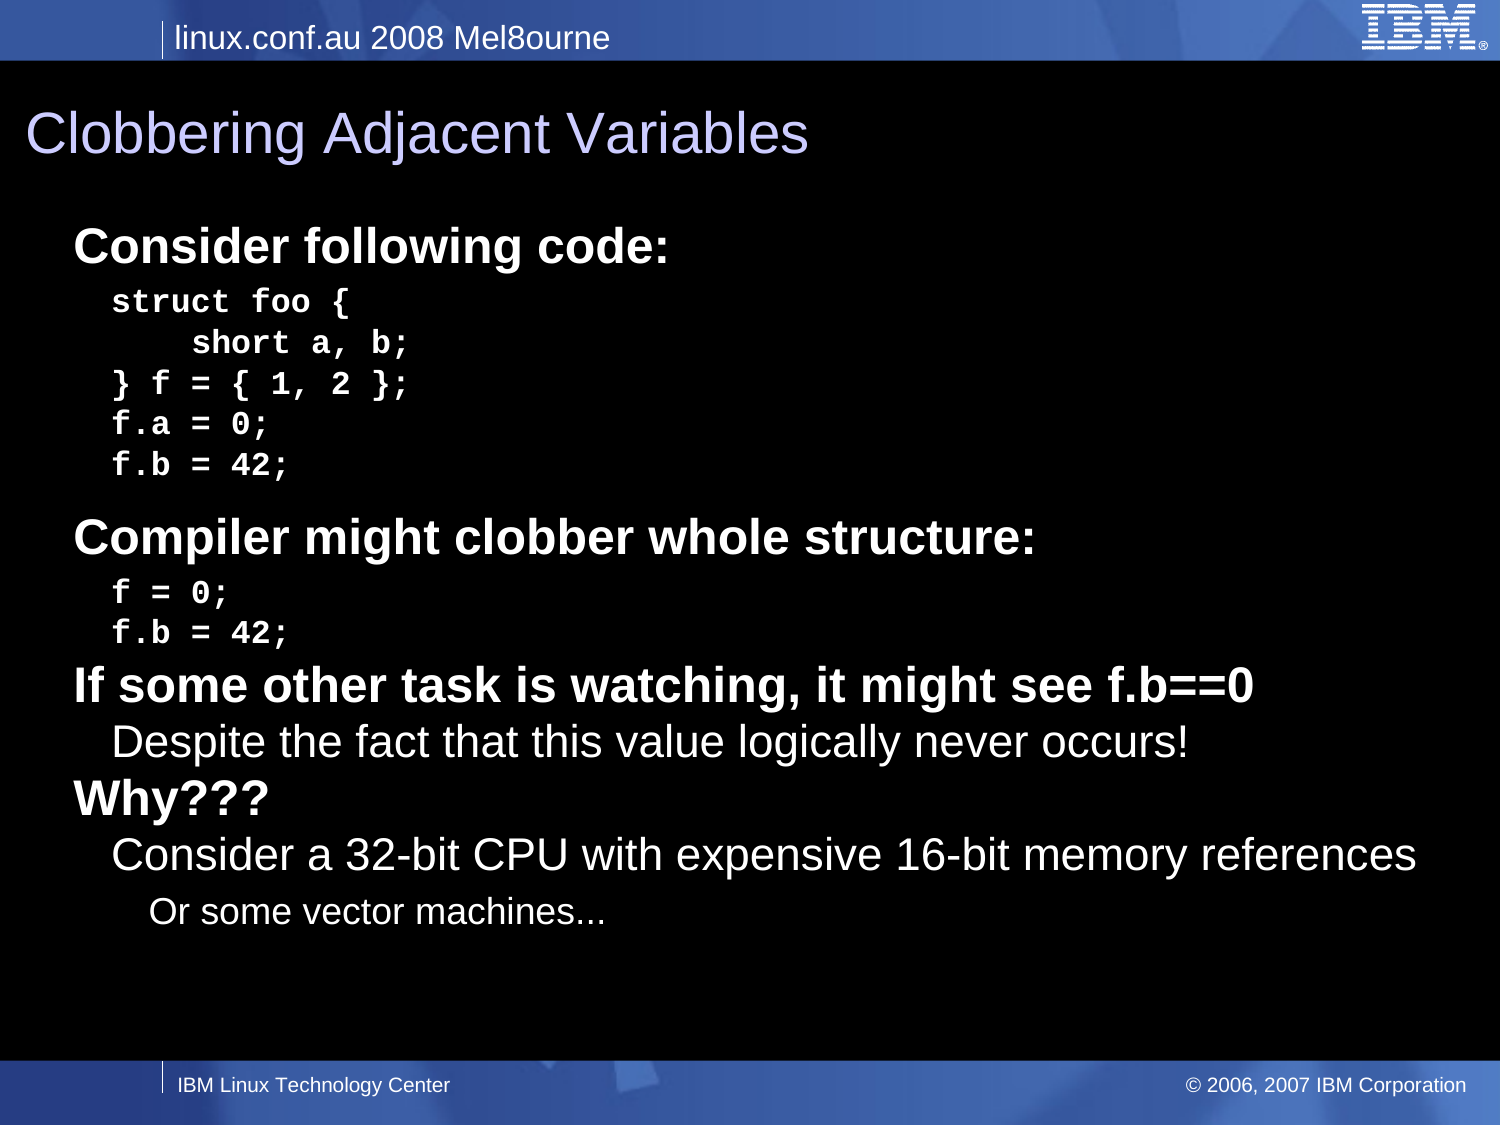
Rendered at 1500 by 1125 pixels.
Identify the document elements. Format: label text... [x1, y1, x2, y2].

list Consider following code: struct foo { short a, b; } f = { 1, 2 }; f.a = 0; f.b = 42; Compiler might clobber whole structure: f = 0; f.b = 42; If some other task is watching, it might see f.b==0 Despite the fact that this value logically never occurs! Why??? Consider a 32-bit CPU with expensive 16-bit memory references Or some vector machines... [73, 218, 1438, 1046]
picture [0, 0, 1500, 60]
title Clobbering Adjacent Variables [25, 102, 1378, 170]
picture [0, 1061, 1500, 1125]
